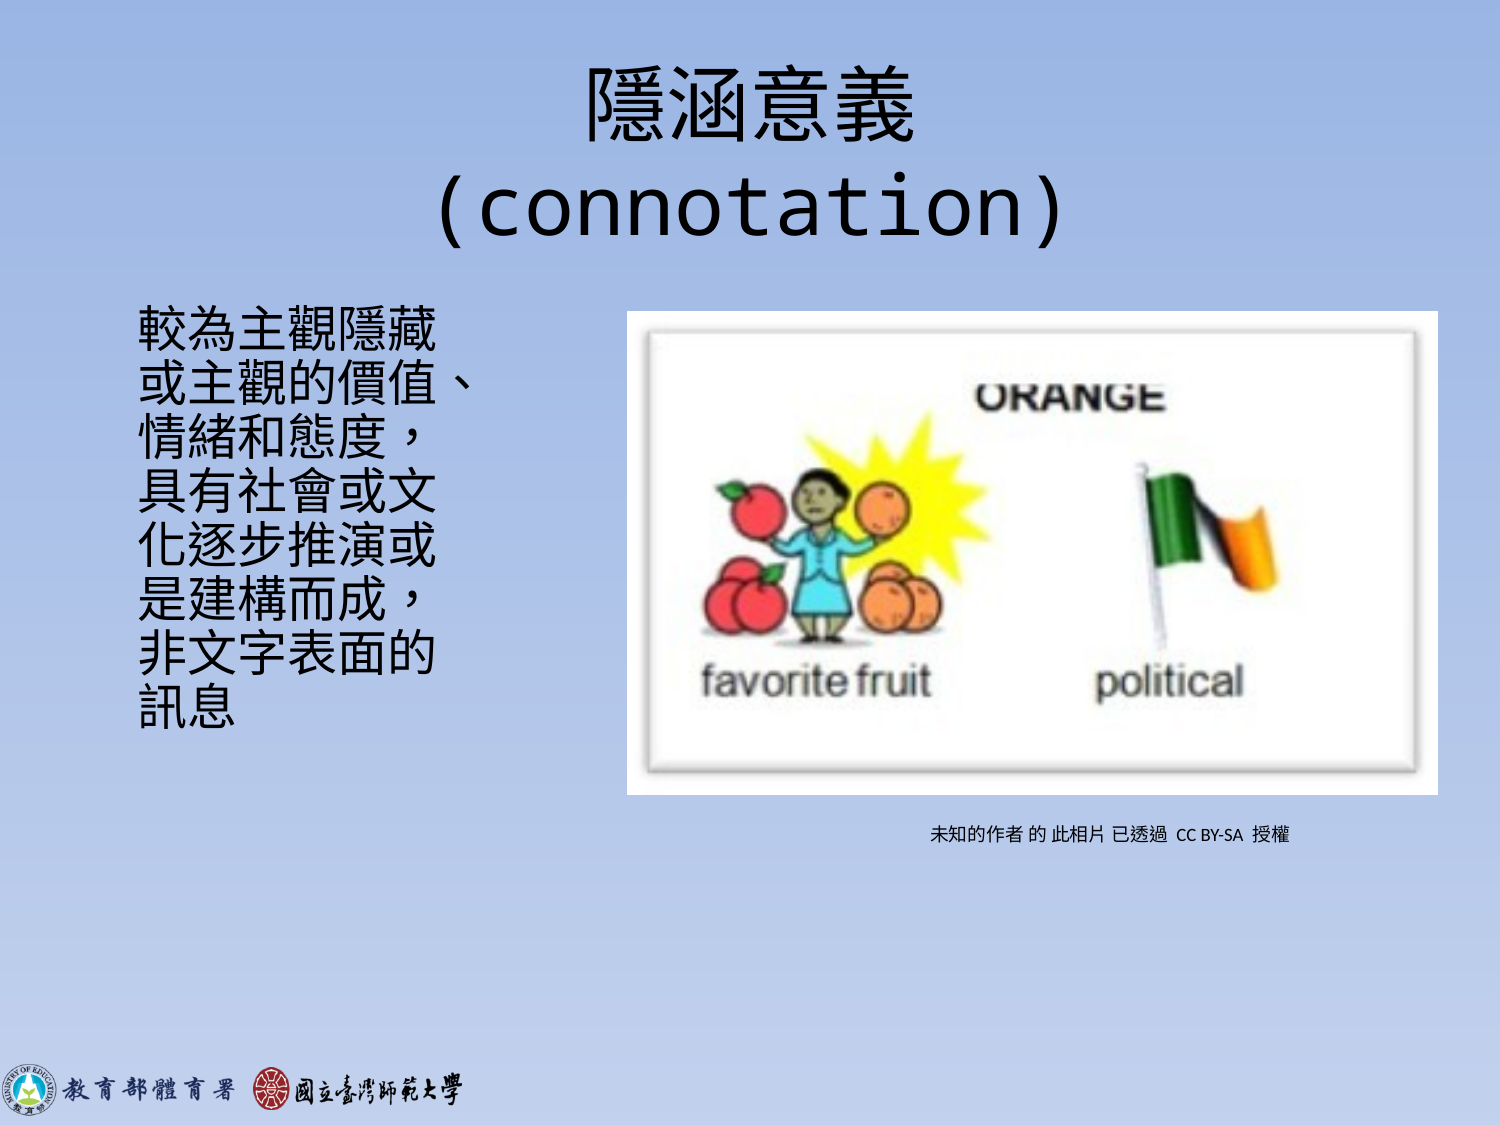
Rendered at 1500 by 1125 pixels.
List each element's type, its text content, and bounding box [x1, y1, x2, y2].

text_box 較為主觀隱藏或主觀的價值、情緒和態度，具有社會或文化逐步推演或是建構而成，非文字表面的訊息 [122, 297, 459, 744]
picture [627, 311, 1438, 795]
title 隱涵意義 (connotation) [75, 45, 1426, 233]
list [75, 262, 506, 1005]
text_box 未知的作者 的 此相片 已透過 CC BY-SA 授權 [915, 815, 1487, 854]
